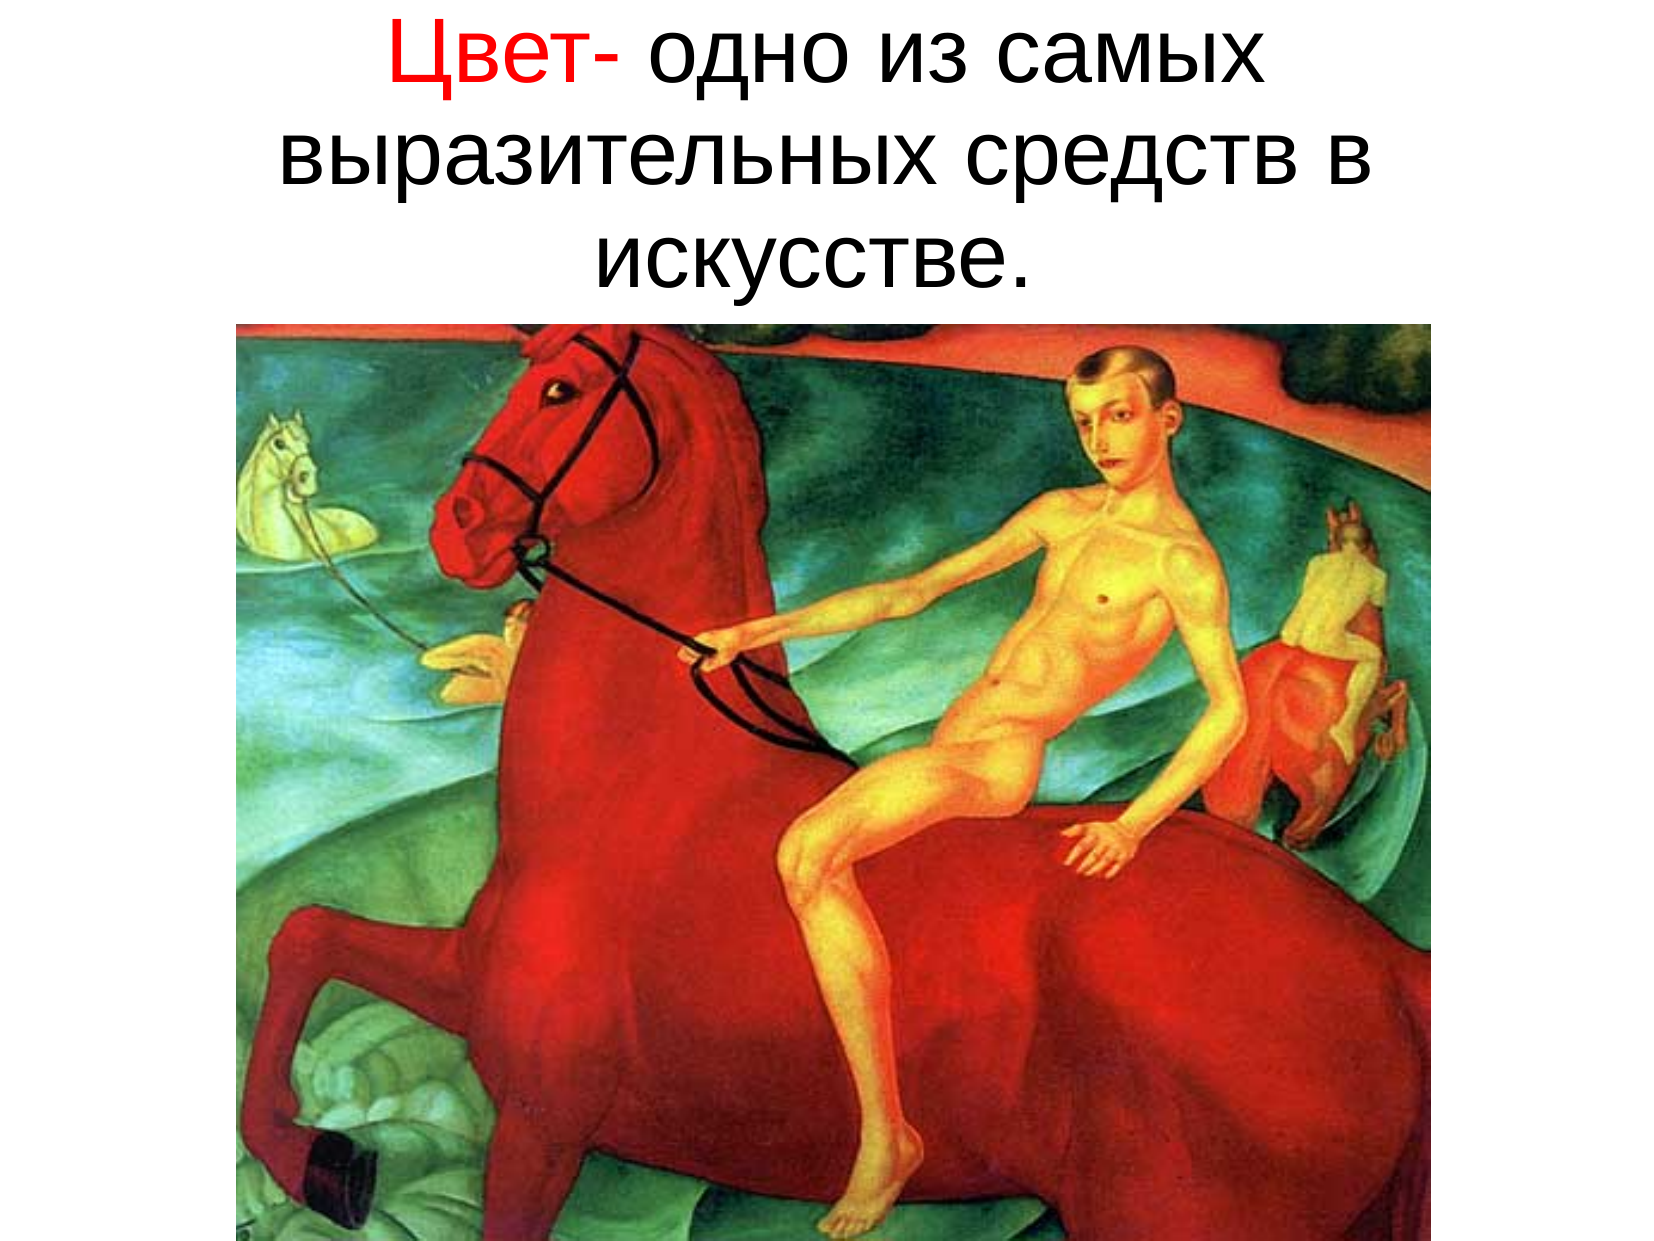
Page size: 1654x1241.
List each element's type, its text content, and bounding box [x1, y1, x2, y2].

title Цвет- одно из самых выразительных средств в искусстве. [82, 0, 1571, 307]
picture [236, 324, 1431, 1241]
